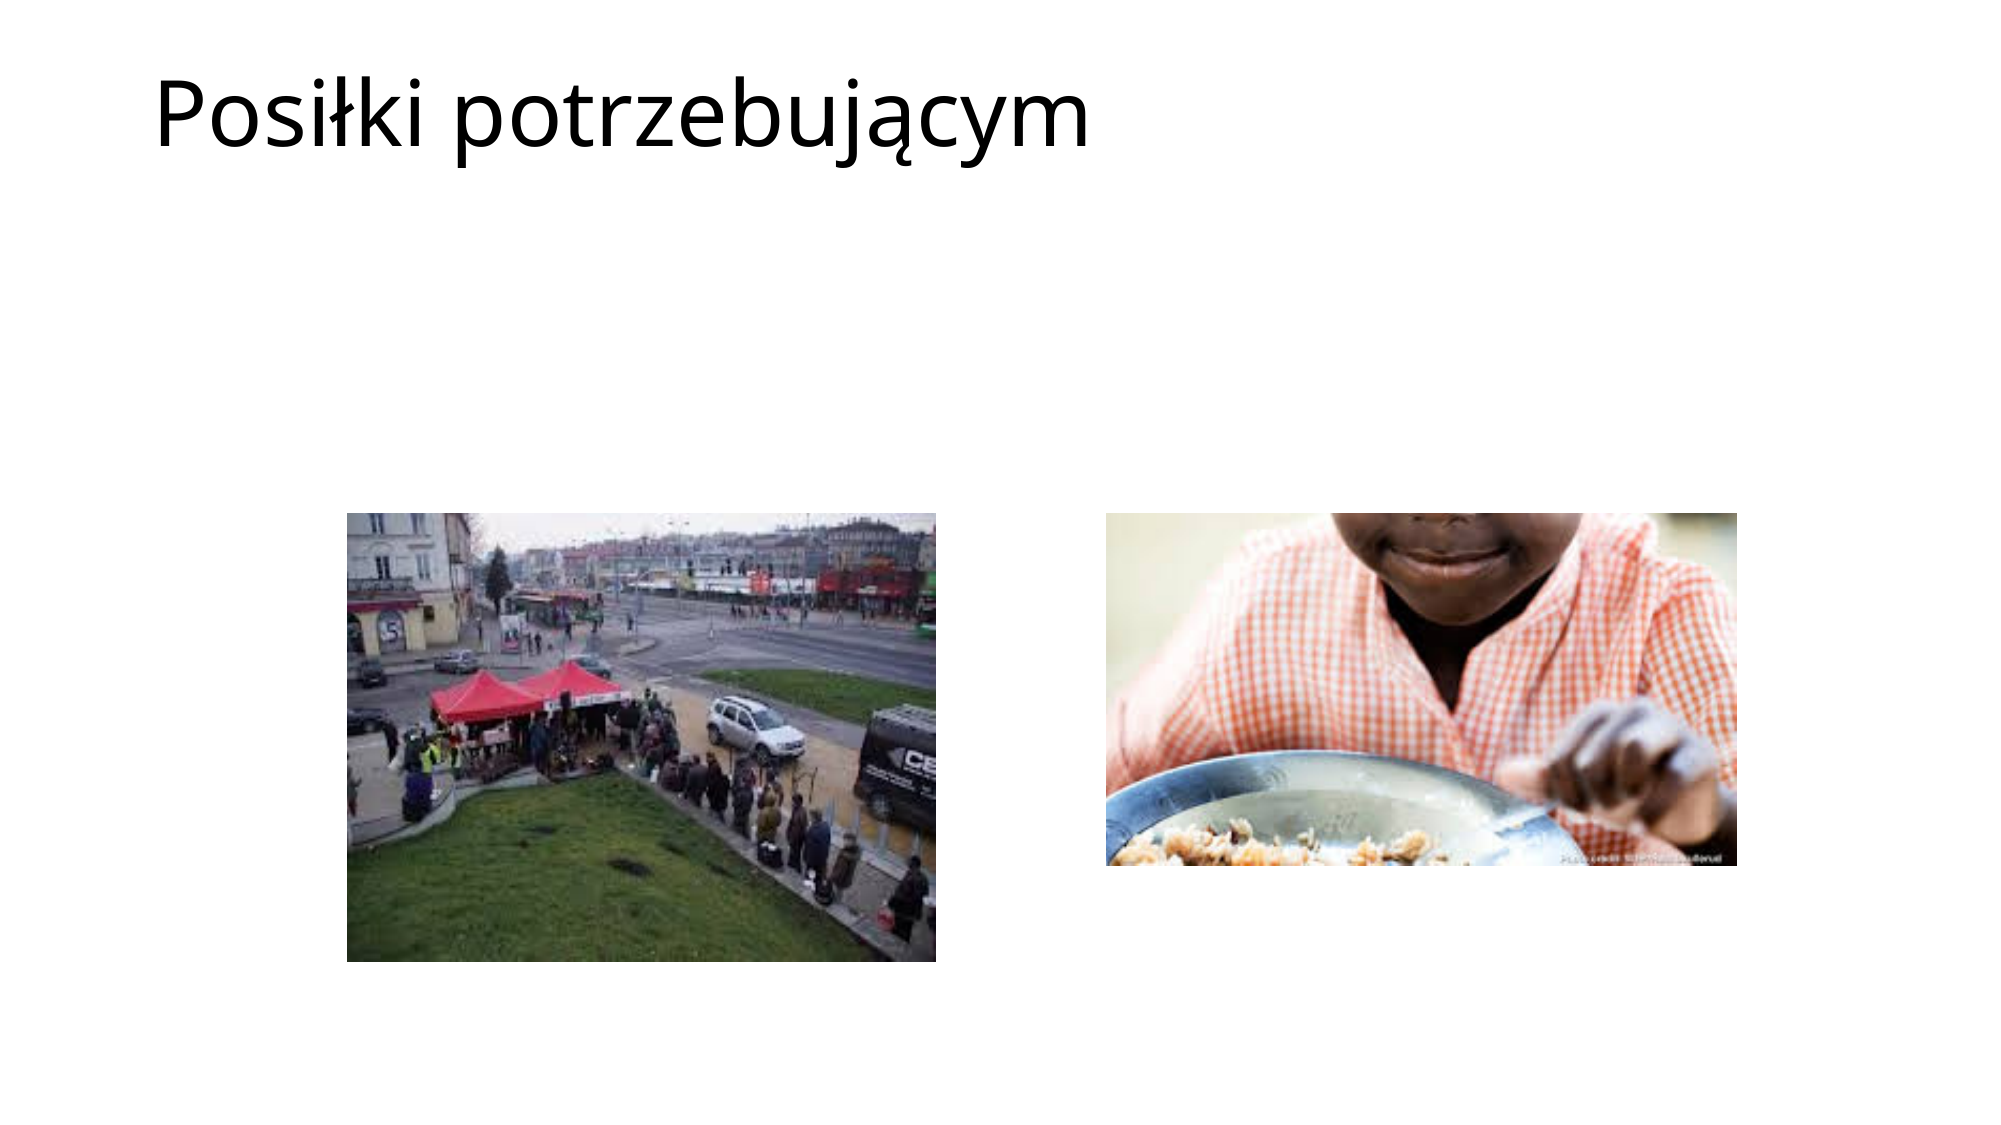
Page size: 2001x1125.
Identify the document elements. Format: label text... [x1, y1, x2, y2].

title Posiłki potrzebującym [137, 59, 1863, 278]
picture [347, 513, 936, 962]
picture [1106, 513, 1737, 866]
